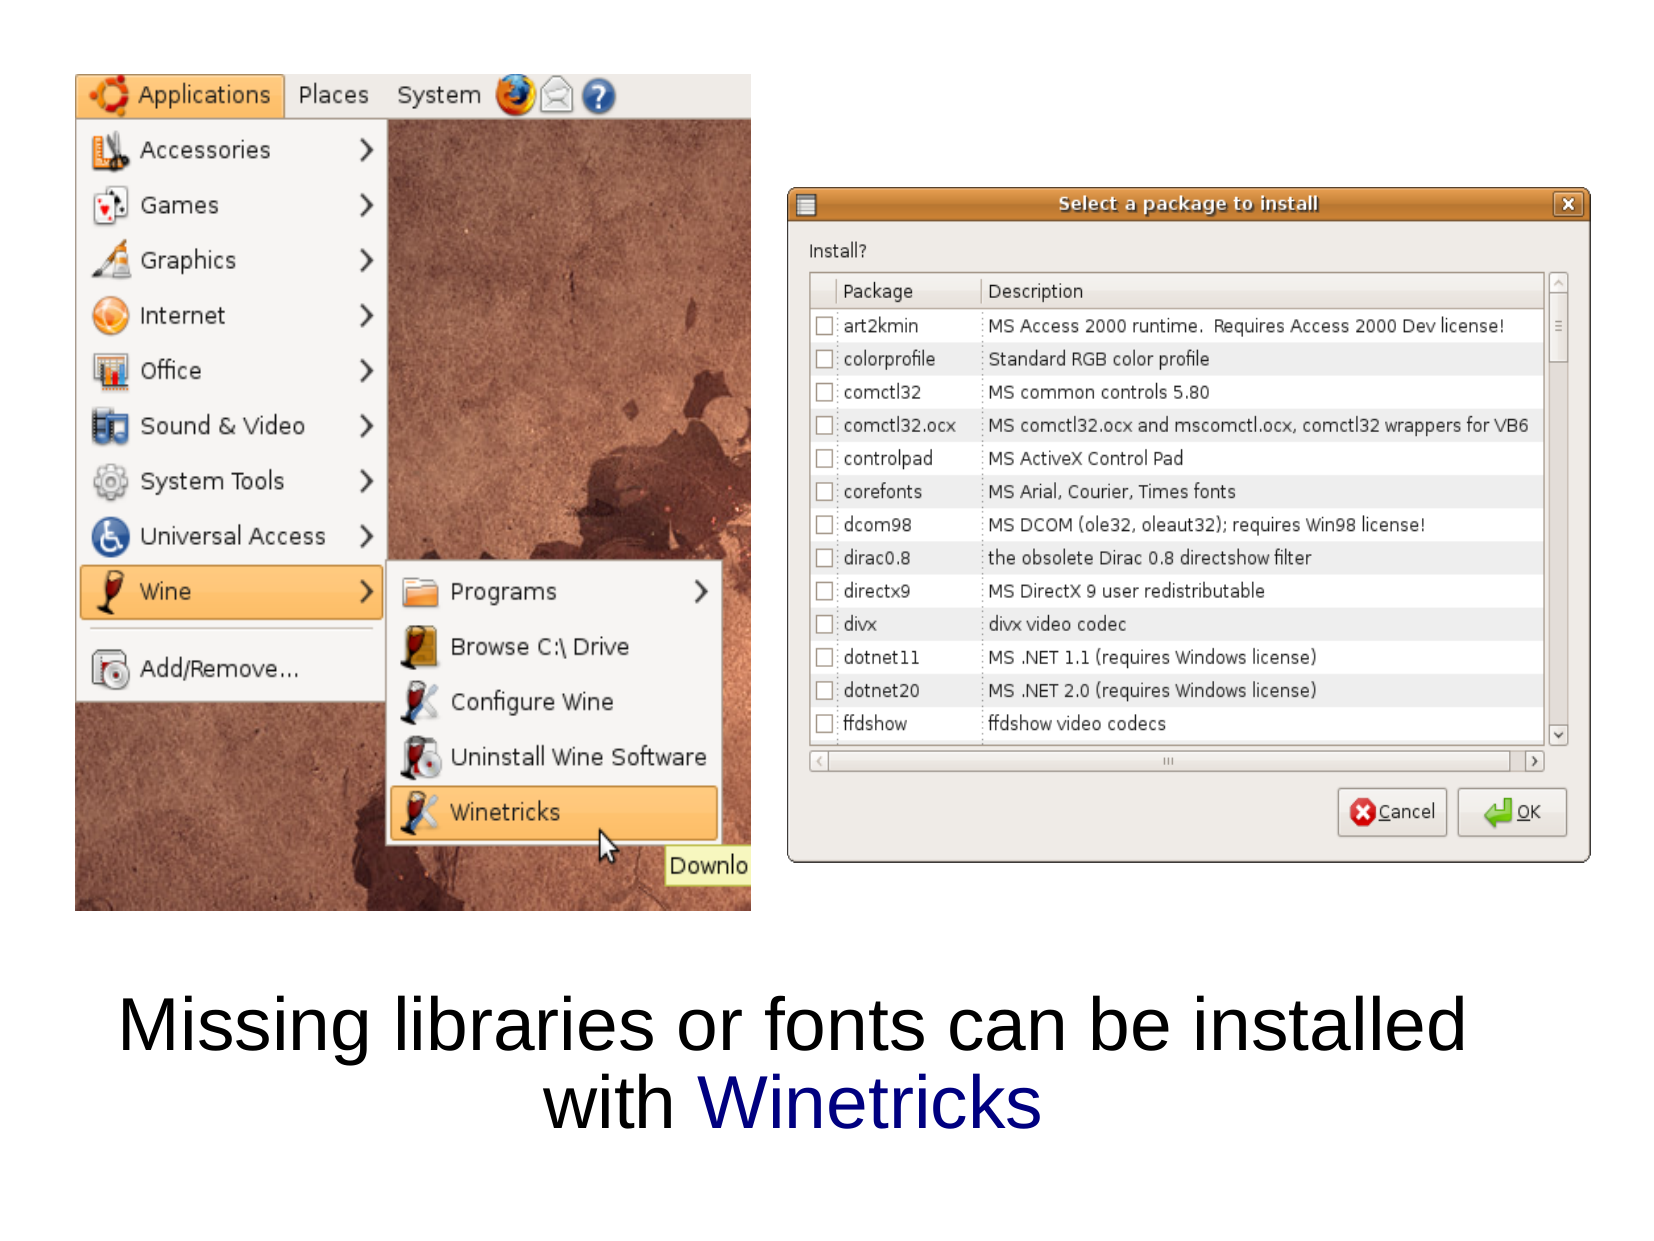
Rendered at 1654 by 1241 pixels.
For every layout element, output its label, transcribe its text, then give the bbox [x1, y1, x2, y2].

title Missing libraries or fonts can be installed with Winetricks [49, 970, 1538, 1163]
picture [75, 74, 751, 911]
picture [787, 187, 1591, 863]
